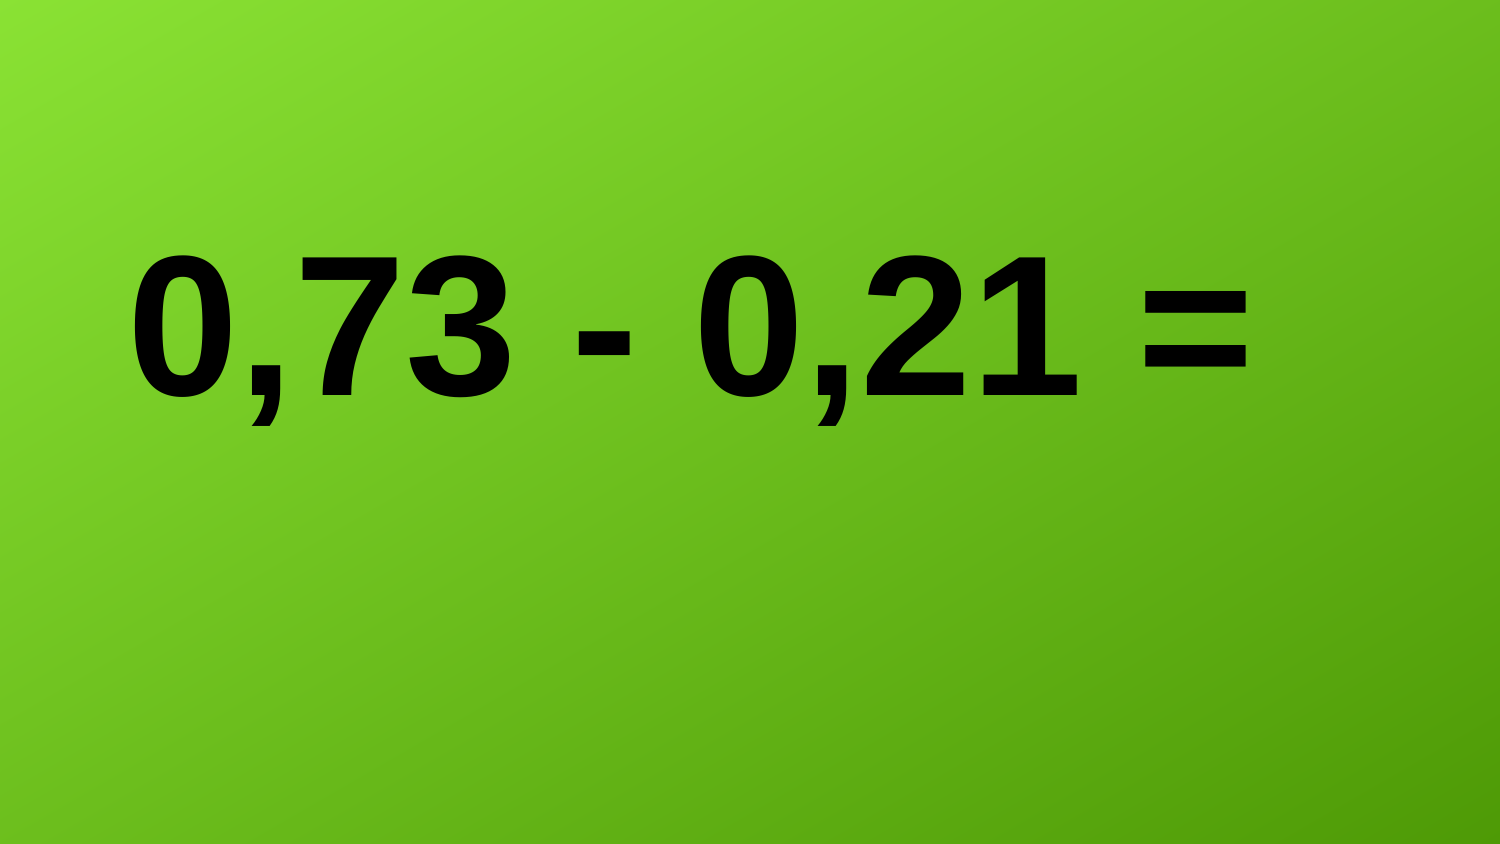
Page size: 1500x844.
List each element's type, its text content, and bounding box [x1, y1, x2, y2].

title 0,73 - 0,21 = [112, 259, 1388, 450]
